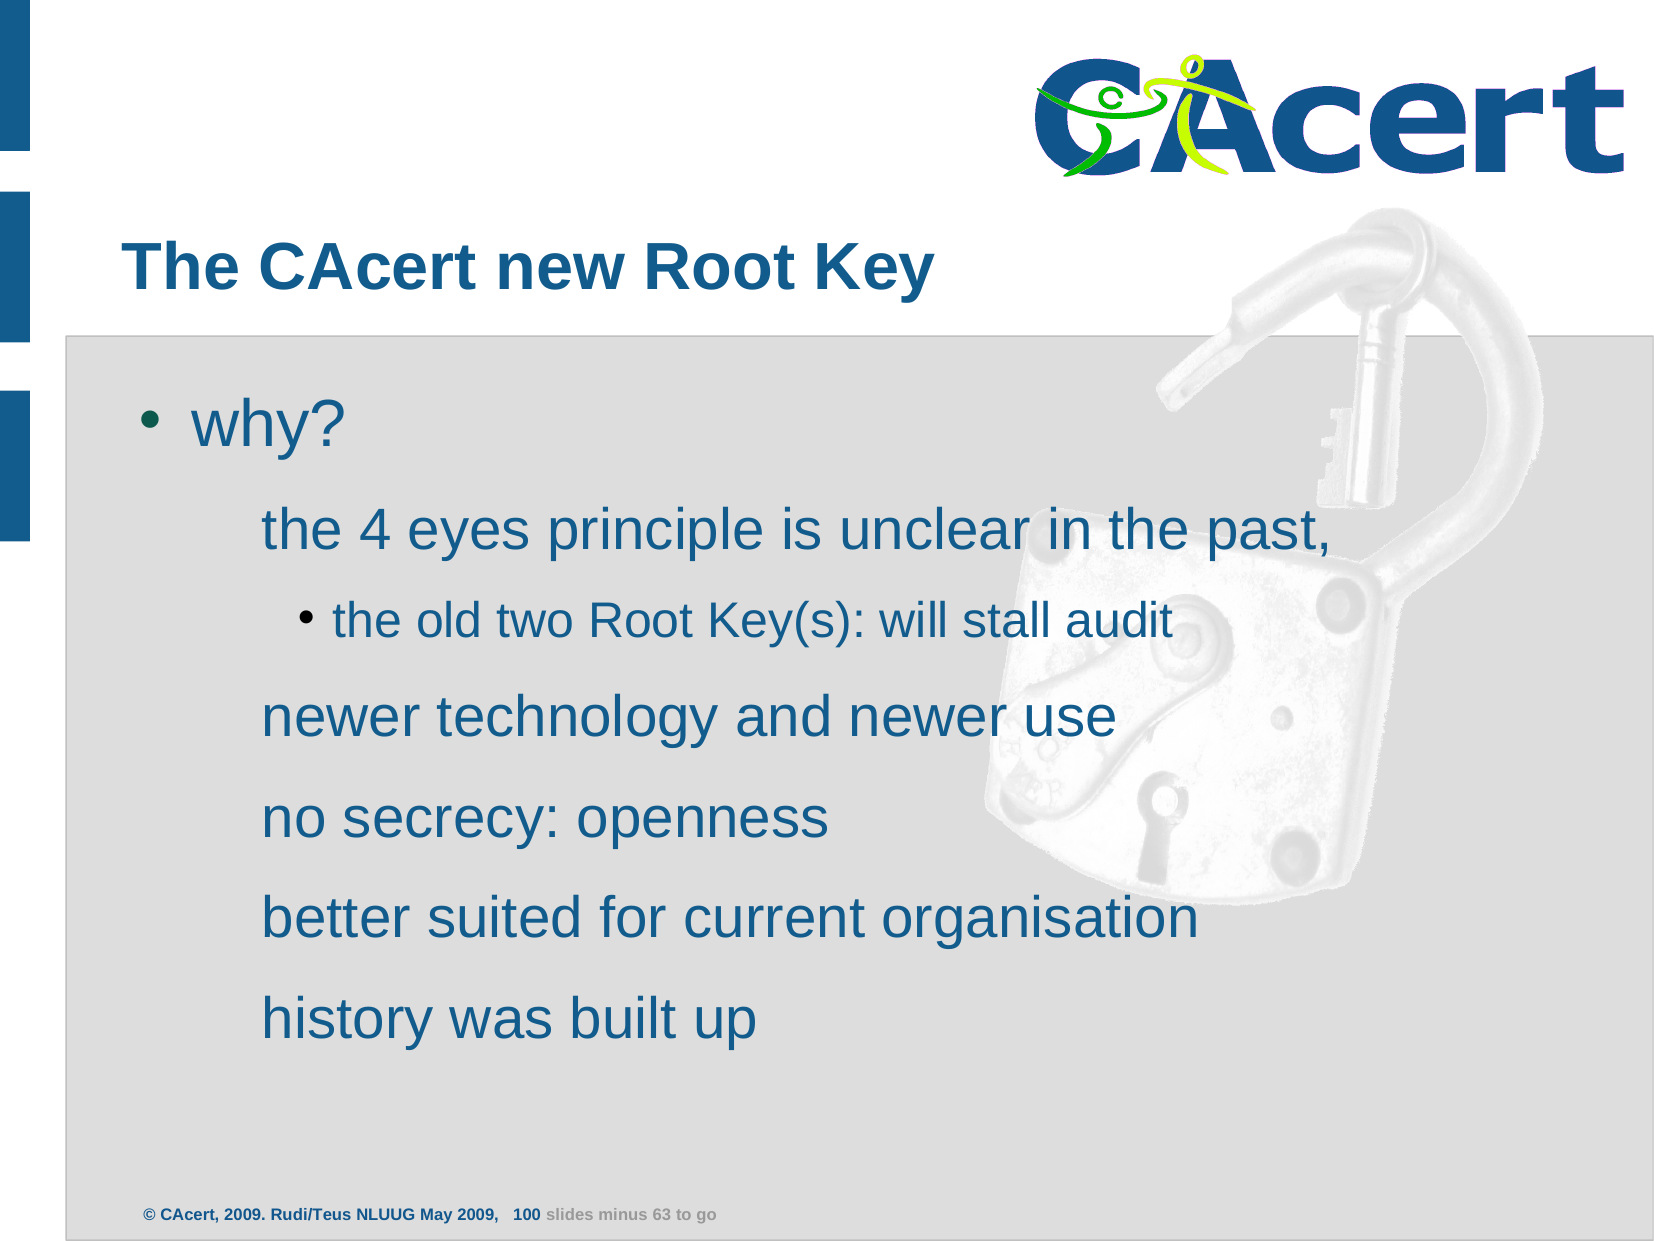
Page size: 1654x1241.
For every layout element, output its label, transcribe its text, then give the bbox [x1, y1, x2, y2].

title The CAcert new Root Key [121, 177, 1533, 315]
picture [974, 53, 1625, 344]
list why? the 4 eyes principle is unclear in the past, the old two Root Key(s): will stall audit newer technology and newer use no secrecy: openness better suited for current organisation history was built up [121, 344, 1594, 1238]
